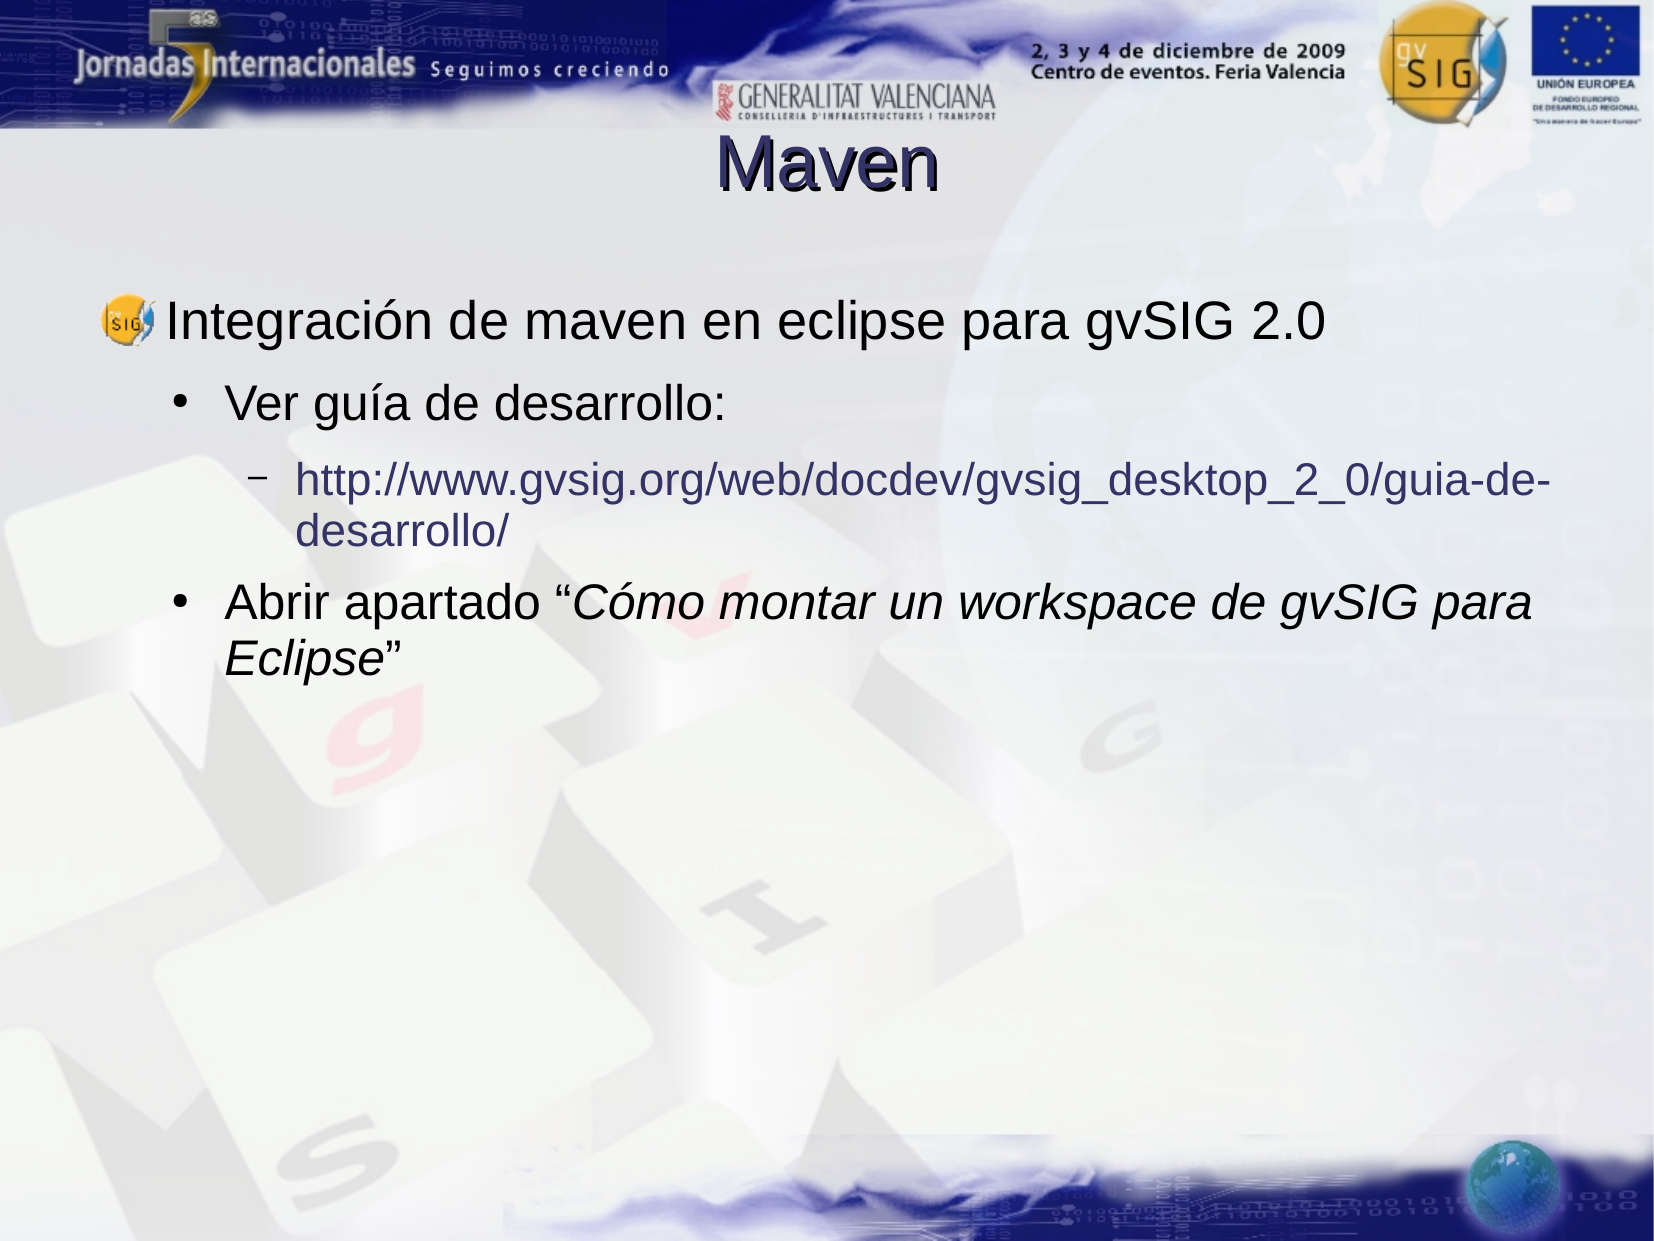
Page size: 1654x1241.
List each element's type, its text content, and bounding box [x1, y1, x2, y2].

list Integración de maven en eclipse para gvSIG 2.0 Ver guía de desarrollo: http://www.gvsig.org/web/docdev/gvsig_desktop_2_0/guia-de-desarrollo/ Abrir apartado “Cómo montar un workspace de gvSIG para Eclipse” [82, 290, 1571, 1109]
picture [0, 0, 1654, 1241]
title Maven [82, 47, 1571, 258]
